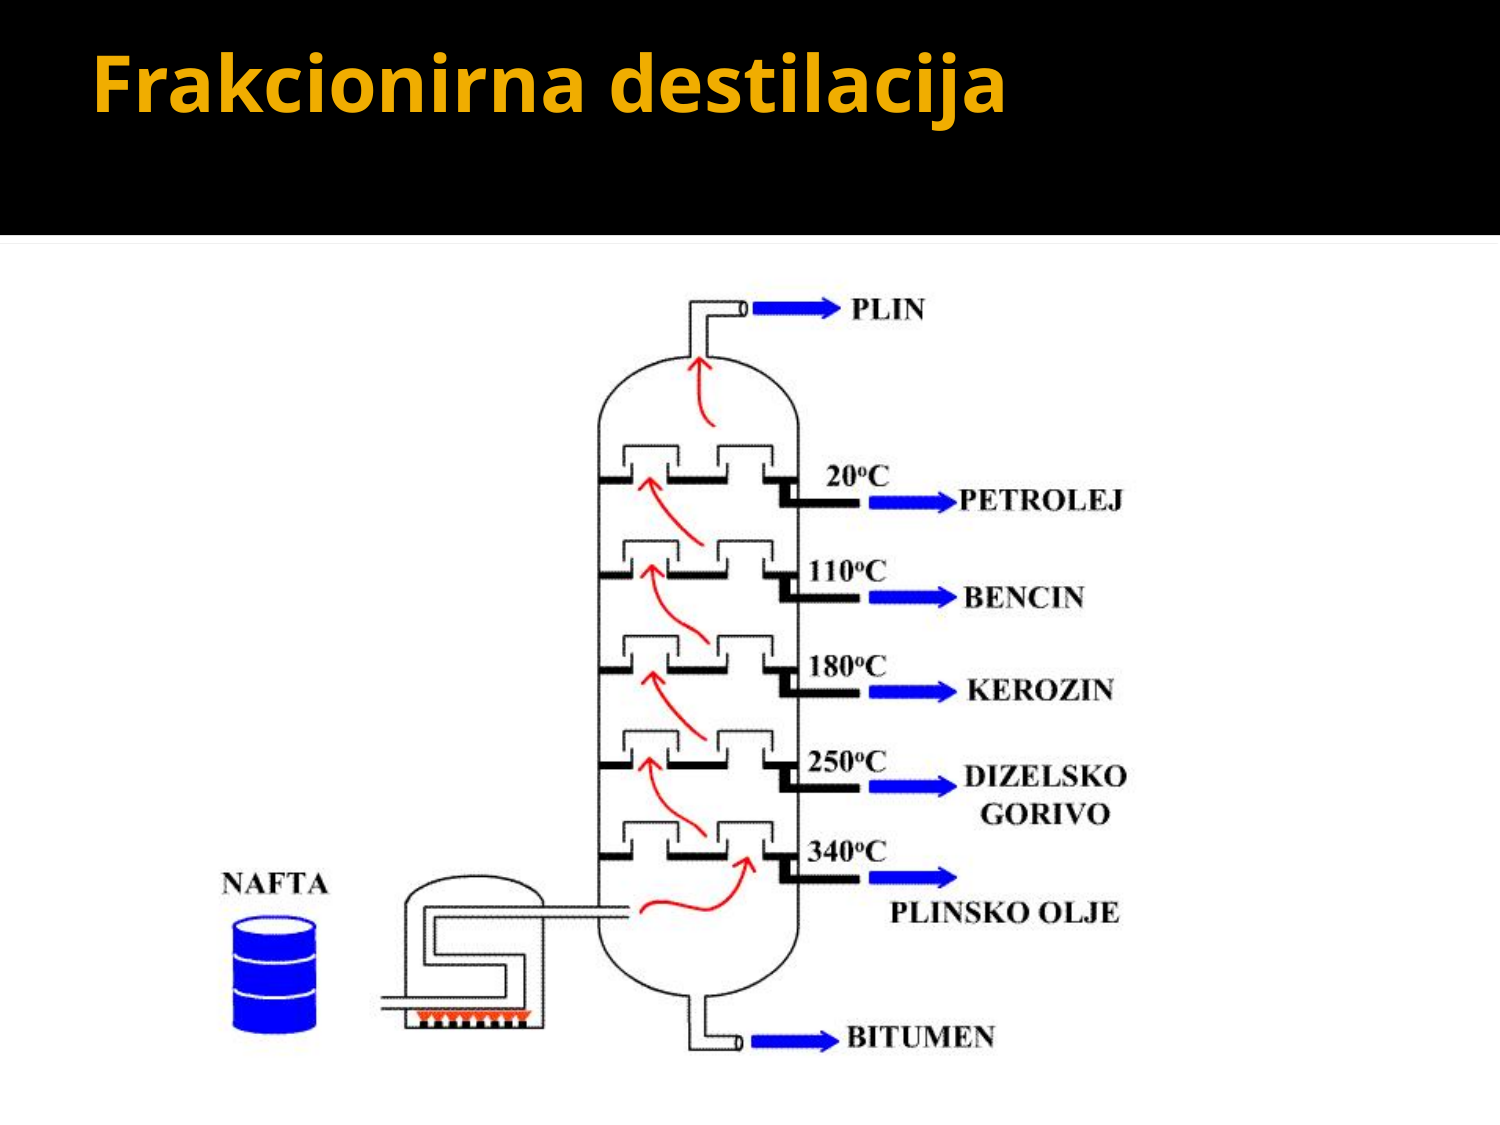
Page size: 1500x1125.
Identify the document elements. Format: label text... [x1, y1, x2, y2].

title Frakcionirna destilacija [75, 25, 1425, 231]
picture [194, 255, 1199, 1059]
